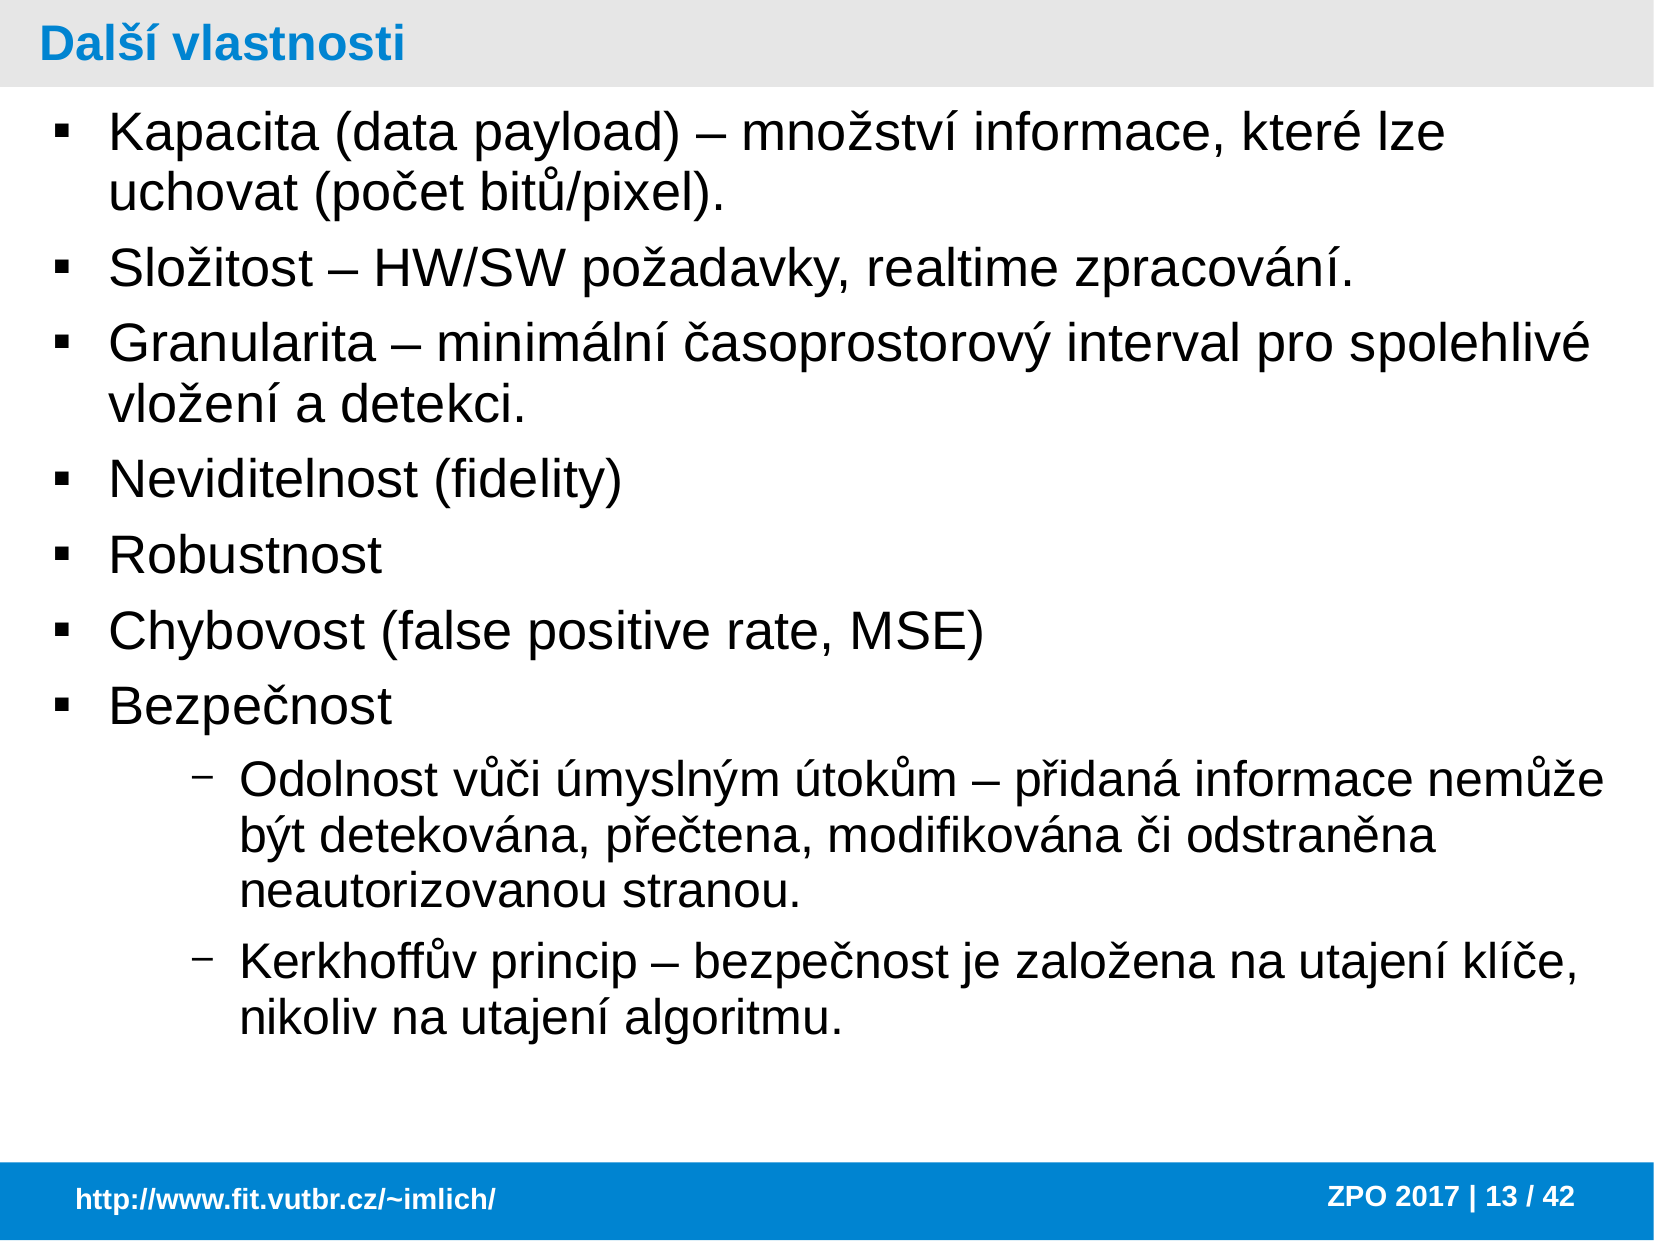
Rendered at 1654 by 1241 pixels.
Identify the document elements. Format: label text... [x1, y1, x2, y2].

title Další vlastnosti [39, 5, 1615, 81]
list Kapacita (data payload) – množství informace, které lze uchovat (počet bitů/pixel). Složitost – HW/SW požadavky, realtime zpracování. Granularita – minimální časoprostorový interval pro spolehlivé vložení a detekci. Neviditelnost (fidelity) Robustnost Chybovost (false positive rate, MSE) Bezpečnost Odolnost vůči úmyslným útokům – přidaná informace nemůže být detekována, přečtena, modifikována či odstraněna neautorizovanou stranou. Kerkhoffův princip – bezpečnost je založena na utajení klíče, nikoliv na utajení algoritmu. [37, 101, 1613, 1163]
